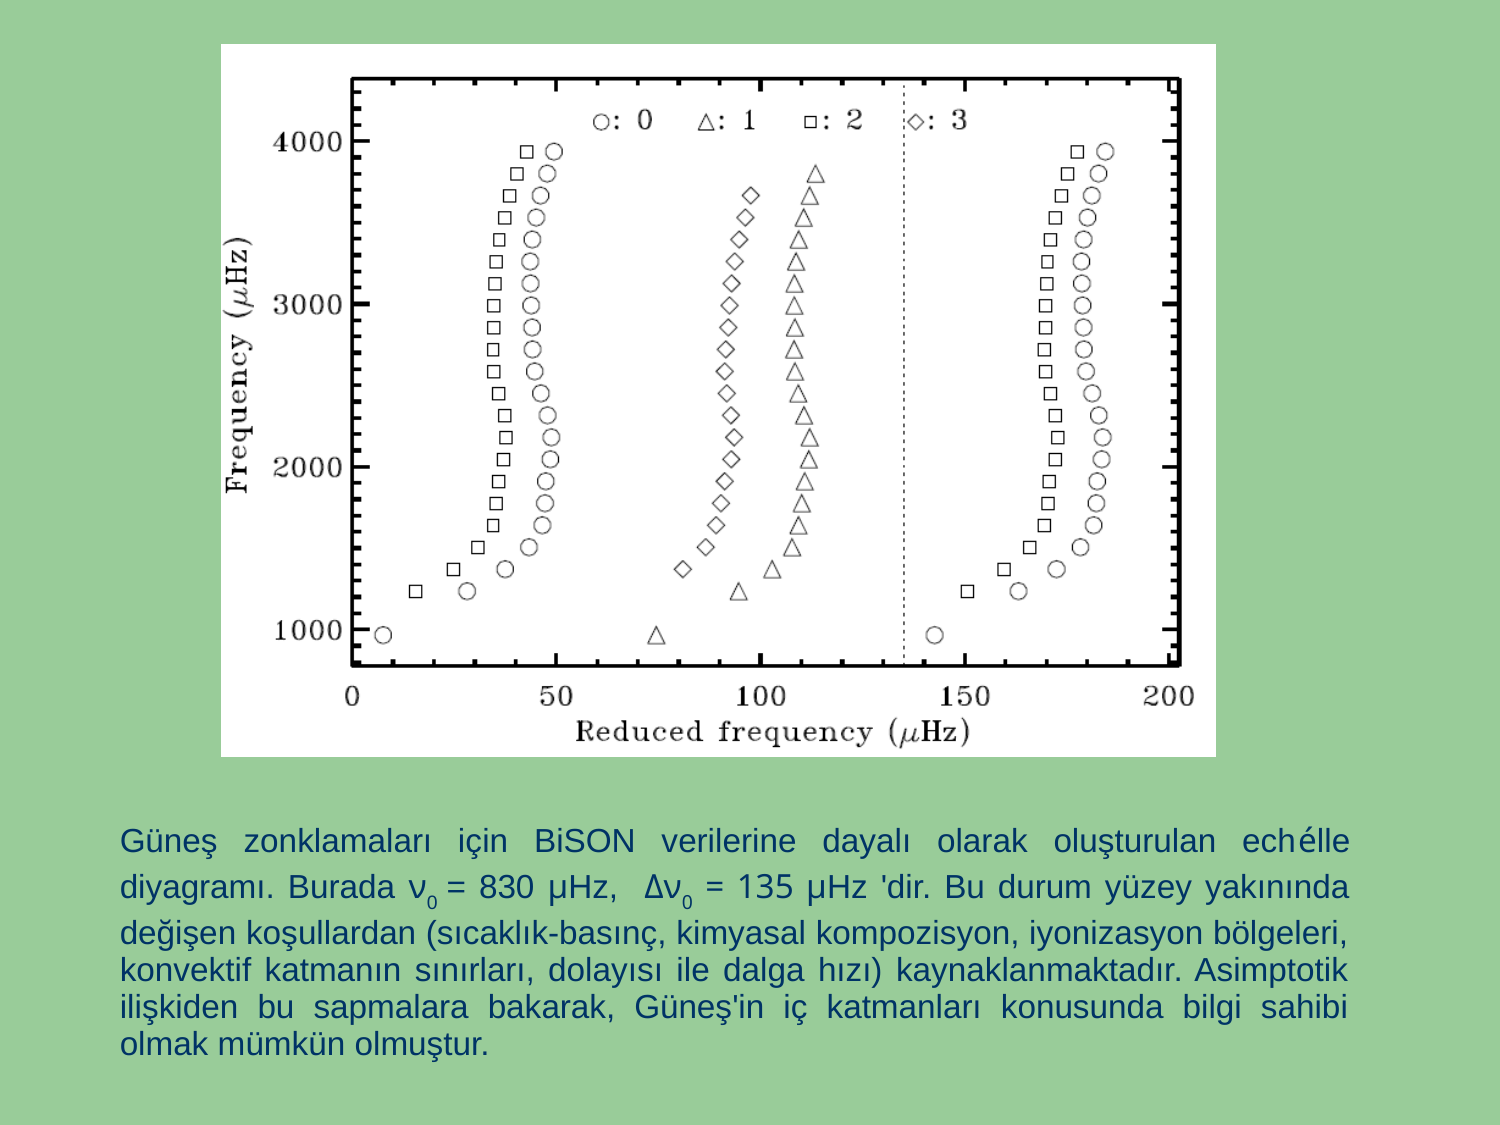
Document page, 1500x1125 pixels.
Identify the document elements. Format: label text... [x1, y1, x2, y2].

picture [221, 44, 1216, 757]
text_box Güneş zonklamaları için BiSON verilerine dayalı olarak oluşturulan echélle diyagramı. Burada ν0 = 830 μHz, Δν0 = 135 μHz 'dir. Bu durum yüzey yakınında değişen koşullardan (sıcaklık-basınç, kimyasal kompozisyon, iyonizasyon bölgeleri, konvektif katmanın sınırları, dolayısı ile dalga hızı) kaynaklanmaktadır. Asimptotik ilişkiden bu sapmalara bakarak, Güneş'in iç katmanları konusunda bilgi sahibi olmak mümkün olmuştur. [105, 810, 1366, 1060]
